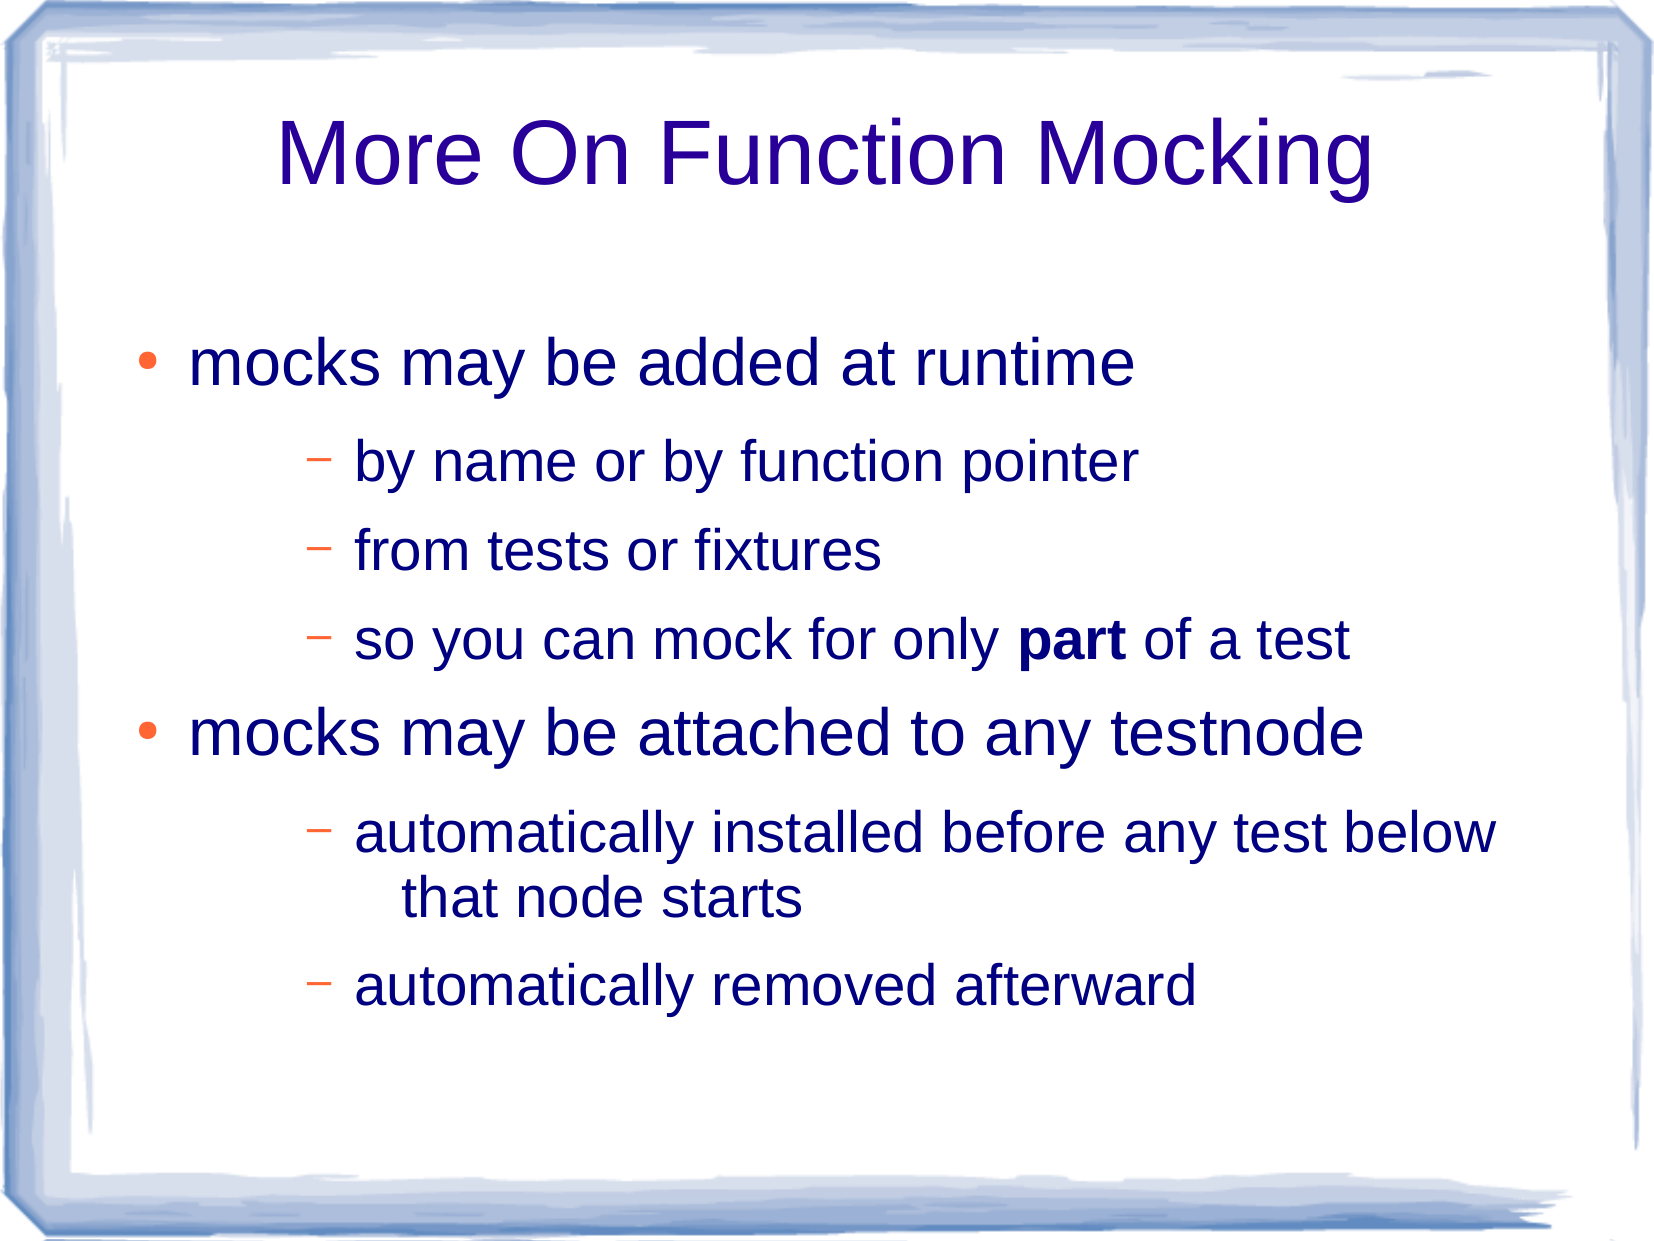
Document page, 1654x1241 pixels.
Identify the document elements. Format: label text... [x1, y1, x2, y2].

title More On Function Mocking [82, 56, 1571, 250]
picture [0, 0, 1654, 1241]
list mocks may be added at runtime by name or by function pointer from tests or fixtures so you can mock for only part of a test mocks may be attached to any testnode automatically installed before any test below that node starts automatically removed afterward [118, 324, 1571, 1129]
